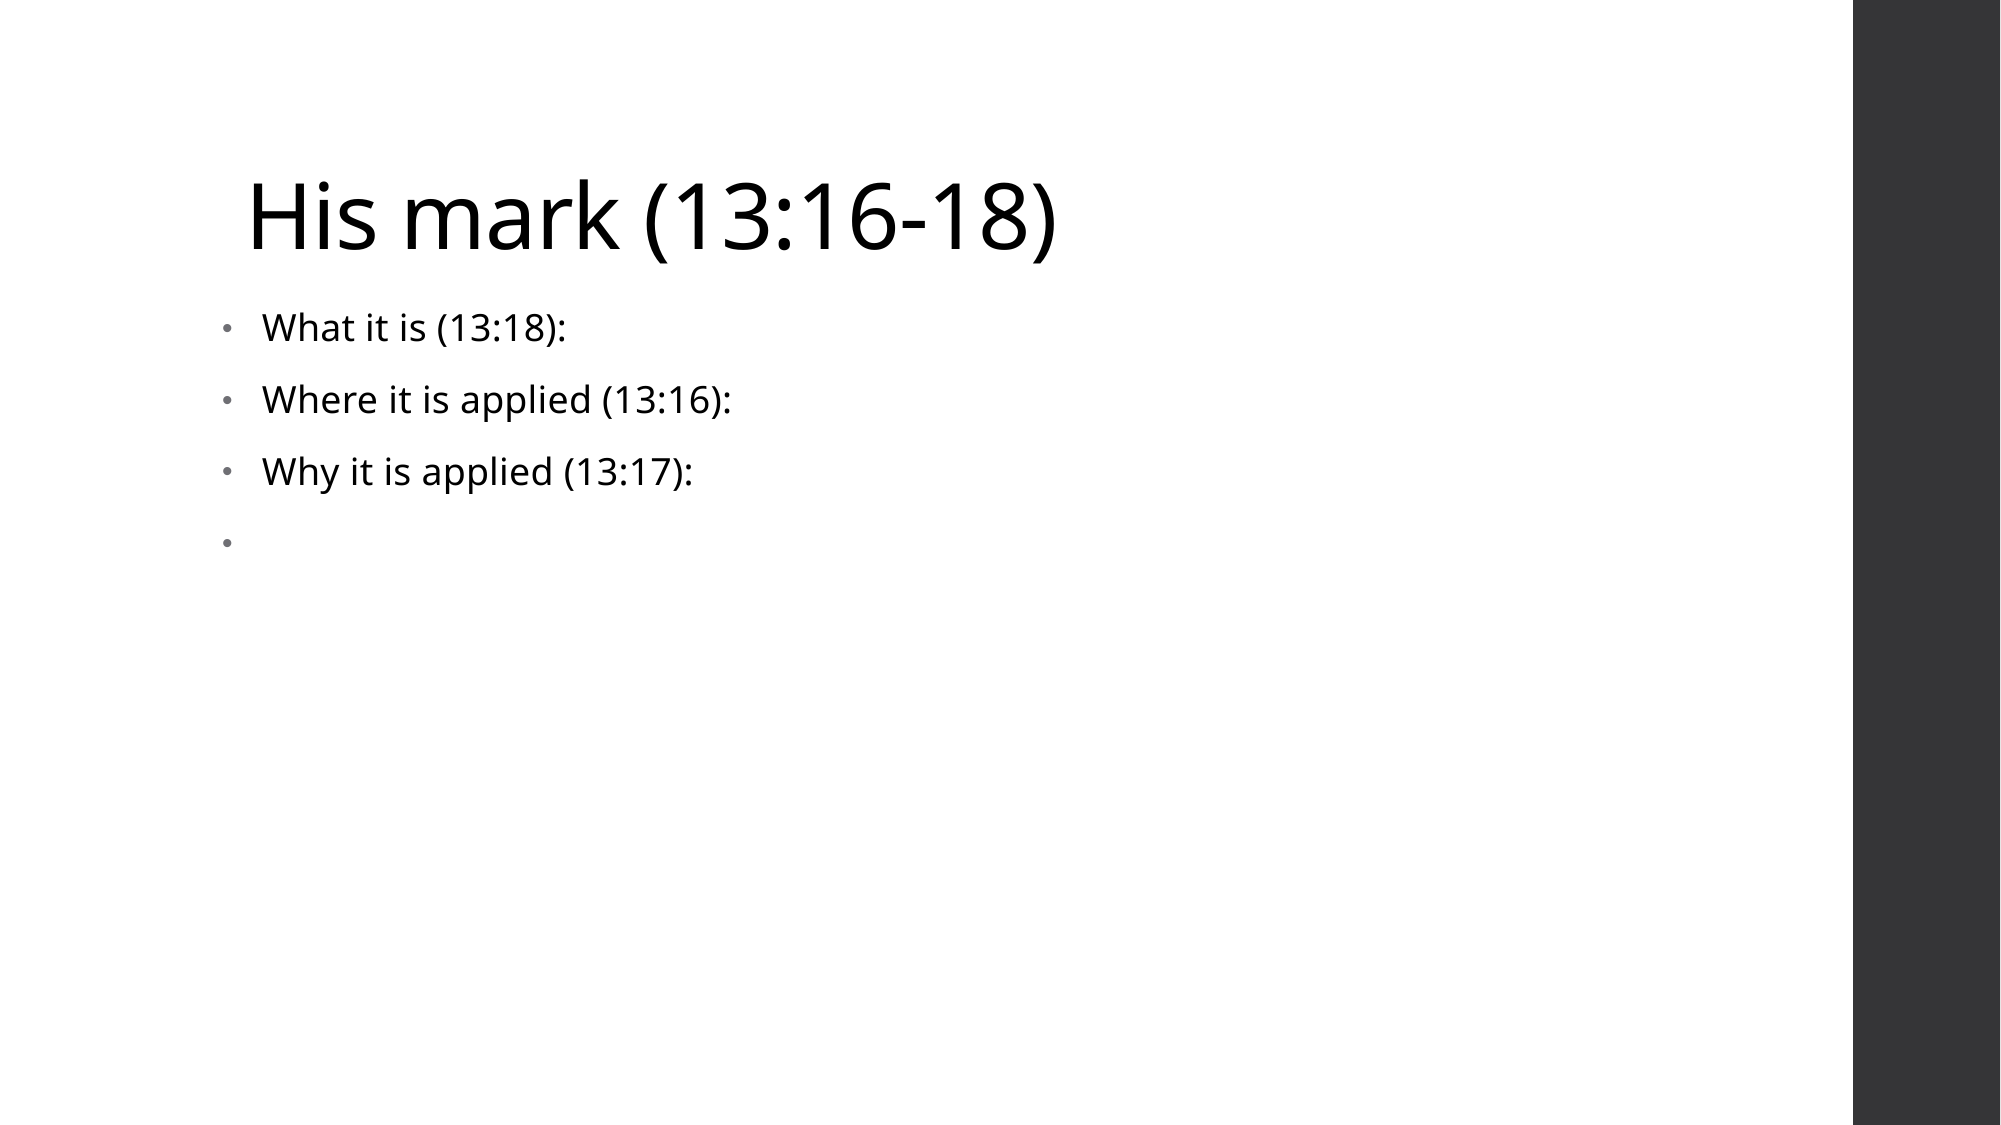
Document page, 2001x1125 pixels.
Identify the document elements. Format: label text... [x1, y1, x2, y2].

list What it is (13:18): Where it is applied (13:16): Why it is applied (13:17): [206, 299, 1617, 1014]
title His mark (13:16-18) [206, 60, 1797, 278]
